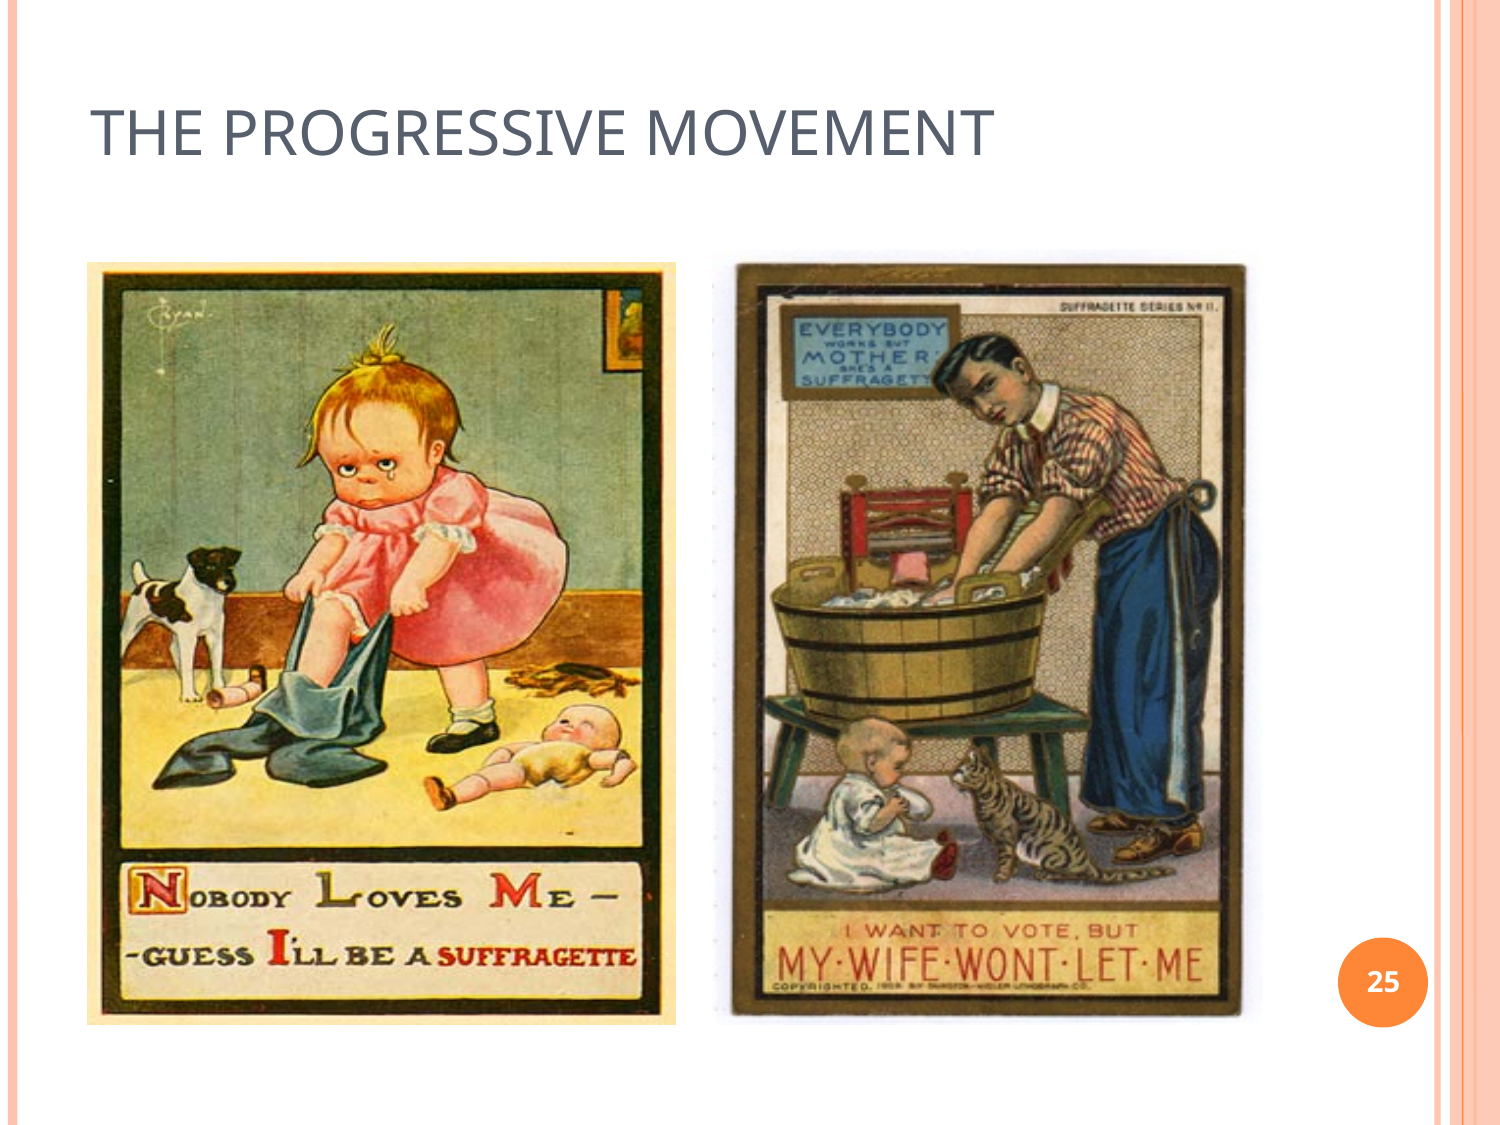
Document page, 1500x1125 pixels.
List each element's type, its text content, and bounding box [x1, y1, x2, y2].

picture [87, 262, 676, 1026]
picture [712, 249, 1263, 1025]
text_box 25 [1333, 940, 1434, 1027]
title The Progressive Movement [75, 45, 1300, 175]
